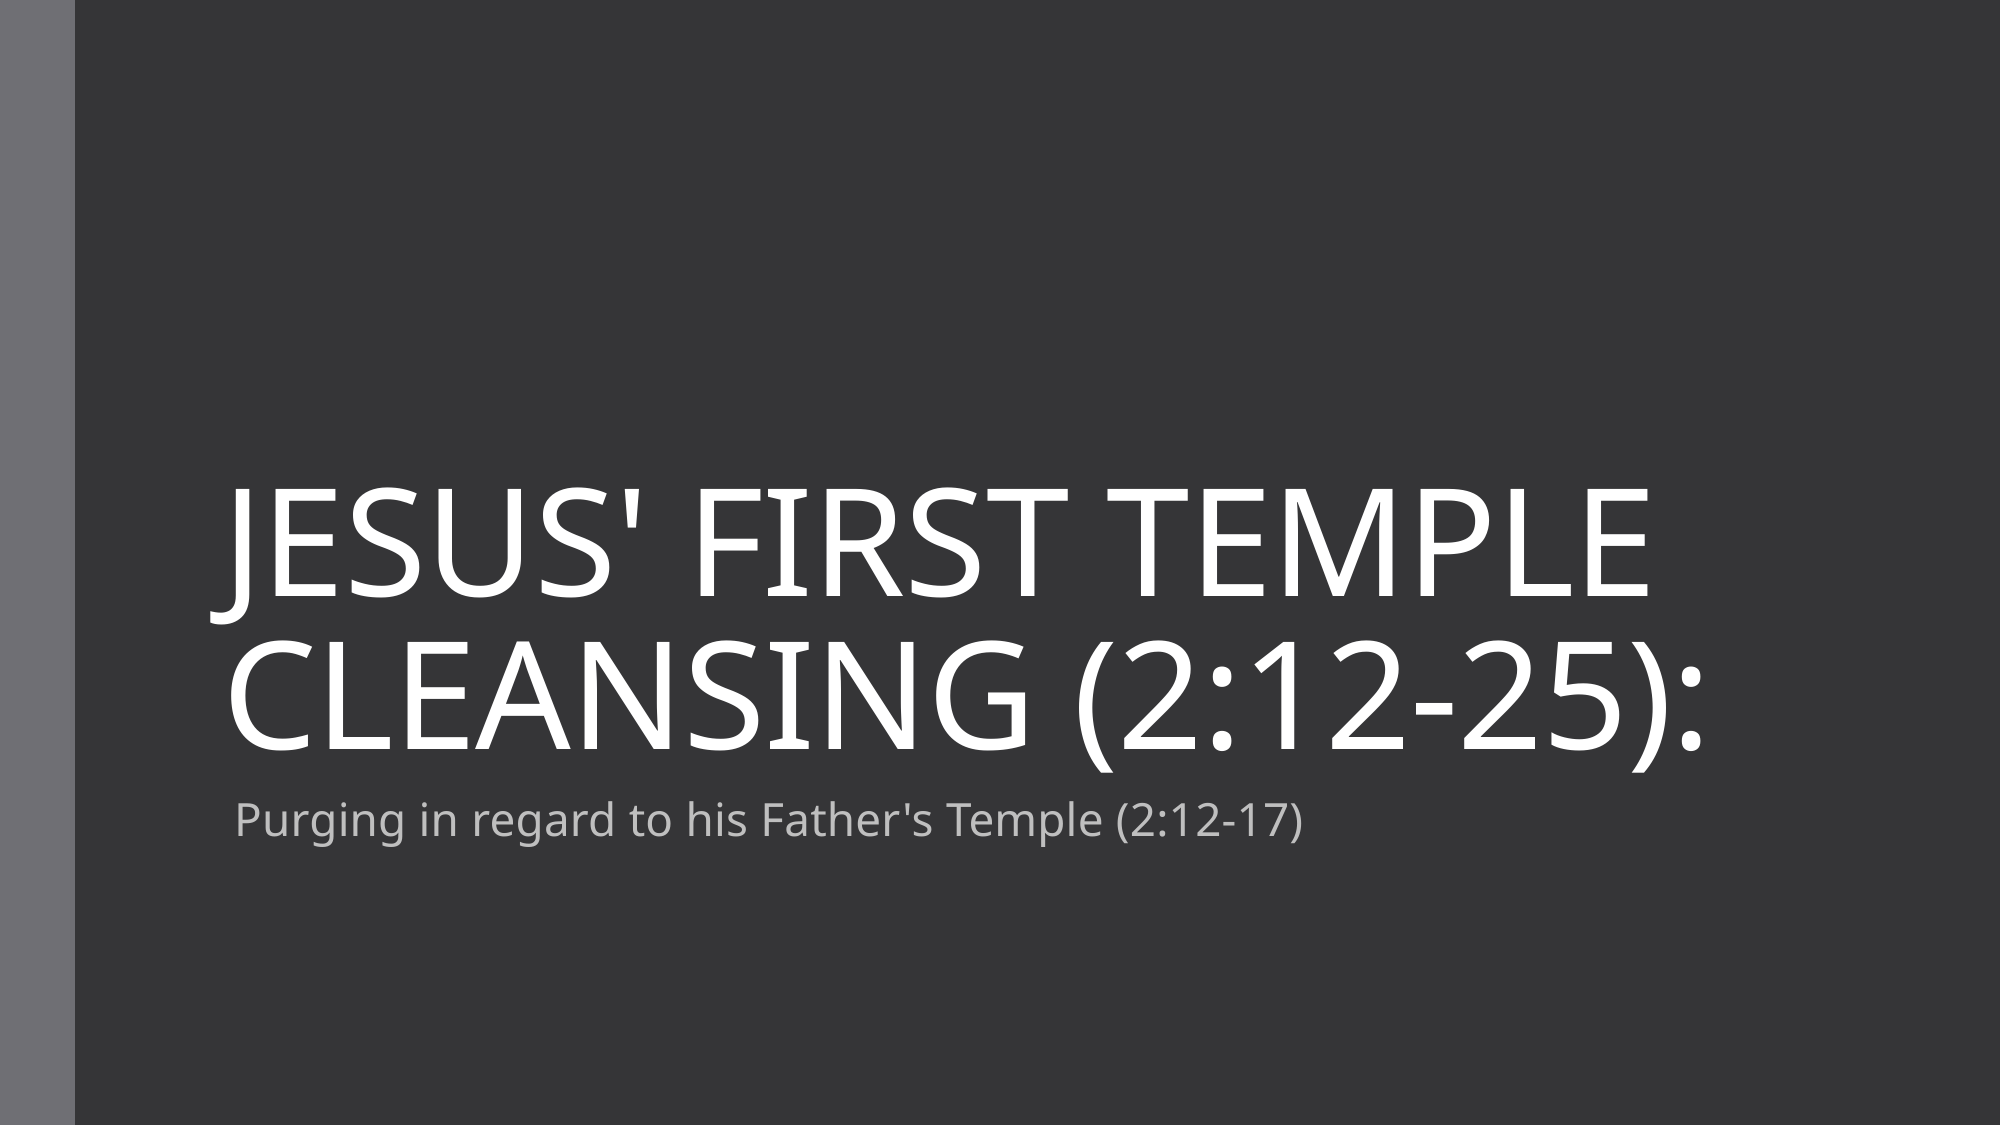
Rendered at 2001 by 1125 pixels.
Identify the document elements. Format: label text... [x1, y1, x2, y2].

subtitle Purging in regard to his Father's Temple (2:12-17) [206, 787, 1752, 1066]
title JESUS' FIRST TEMPLE CLEANSING (2:12-25): [206, 124, 1752, 787]
